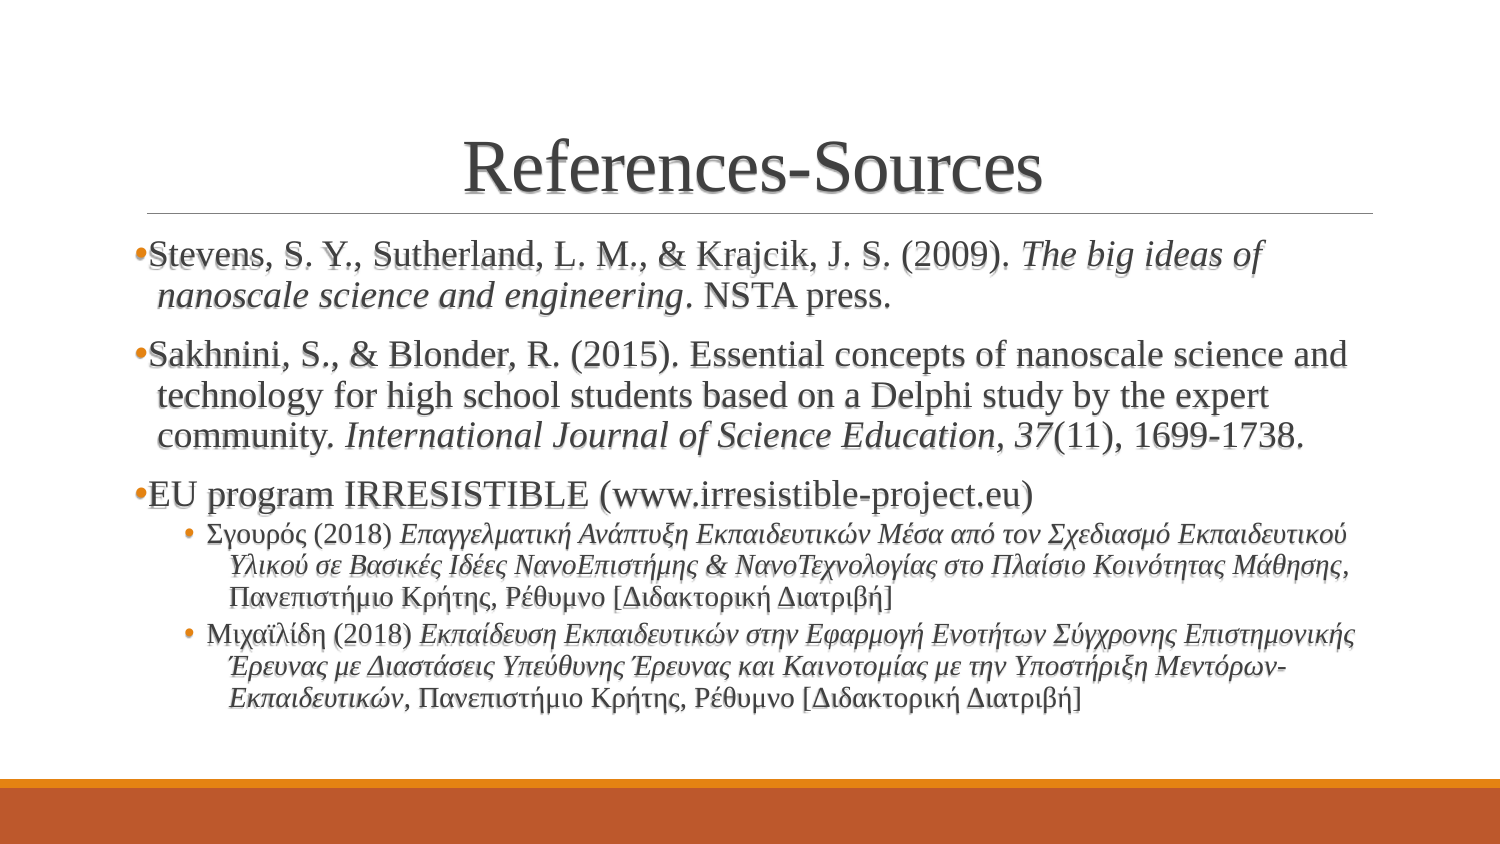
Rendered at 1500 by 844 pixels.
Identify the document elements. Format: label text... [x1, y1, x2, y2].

title References-Sources [134, 35, 1373, 214]
list Stevens, S. Y., Sutherland, L. M., & Krajcik, J. S. (2009). The big ideas of nanoscale science and engineering. NSTA press. Sakhnini, S., & Blonder, R. (2015). Essential concepts of nanoscale science and technology for high school students based on a Delphi study by the expert community. International Journal of Science Education, 37(11), 1699-1738. EU program IRRESISTIBLE (www.irresistible-project.eu) Σγουρός (2018) Επαγγελματική Ανάπτυξη Εκπαιδευτικών Μέσα από τον Σχεδιασμό Εκπαιδευτικού Υλικού σε Βασικές Ιδέες ΝανοΕπιστήμης & ΝανοΤεχνολογίας στο Πλαίσιο Κοινότητας Μάθησης, Πανεπιστήμιο Κρήτης, Ρέθυμνο [Διδακτορική Διατριβή] Μιχαϊλίδη (2018) Εκπαίδευση Εκπαιδευτικών στην Εφαρμογή Ενοτήτων Σύγχρονης Επιστημονικής Έρευνας με Διαστάσεις Υπεύθυνης Έρευνας και Καινοτομίας με την Υποστήριξη Μεντόρων-Εκπαιδευτικών, Πανεπιστήμιο Κρήτης, Ρέθυμνο [Διδακτορική Διατριβή] [134, 227, 1373, 752]
